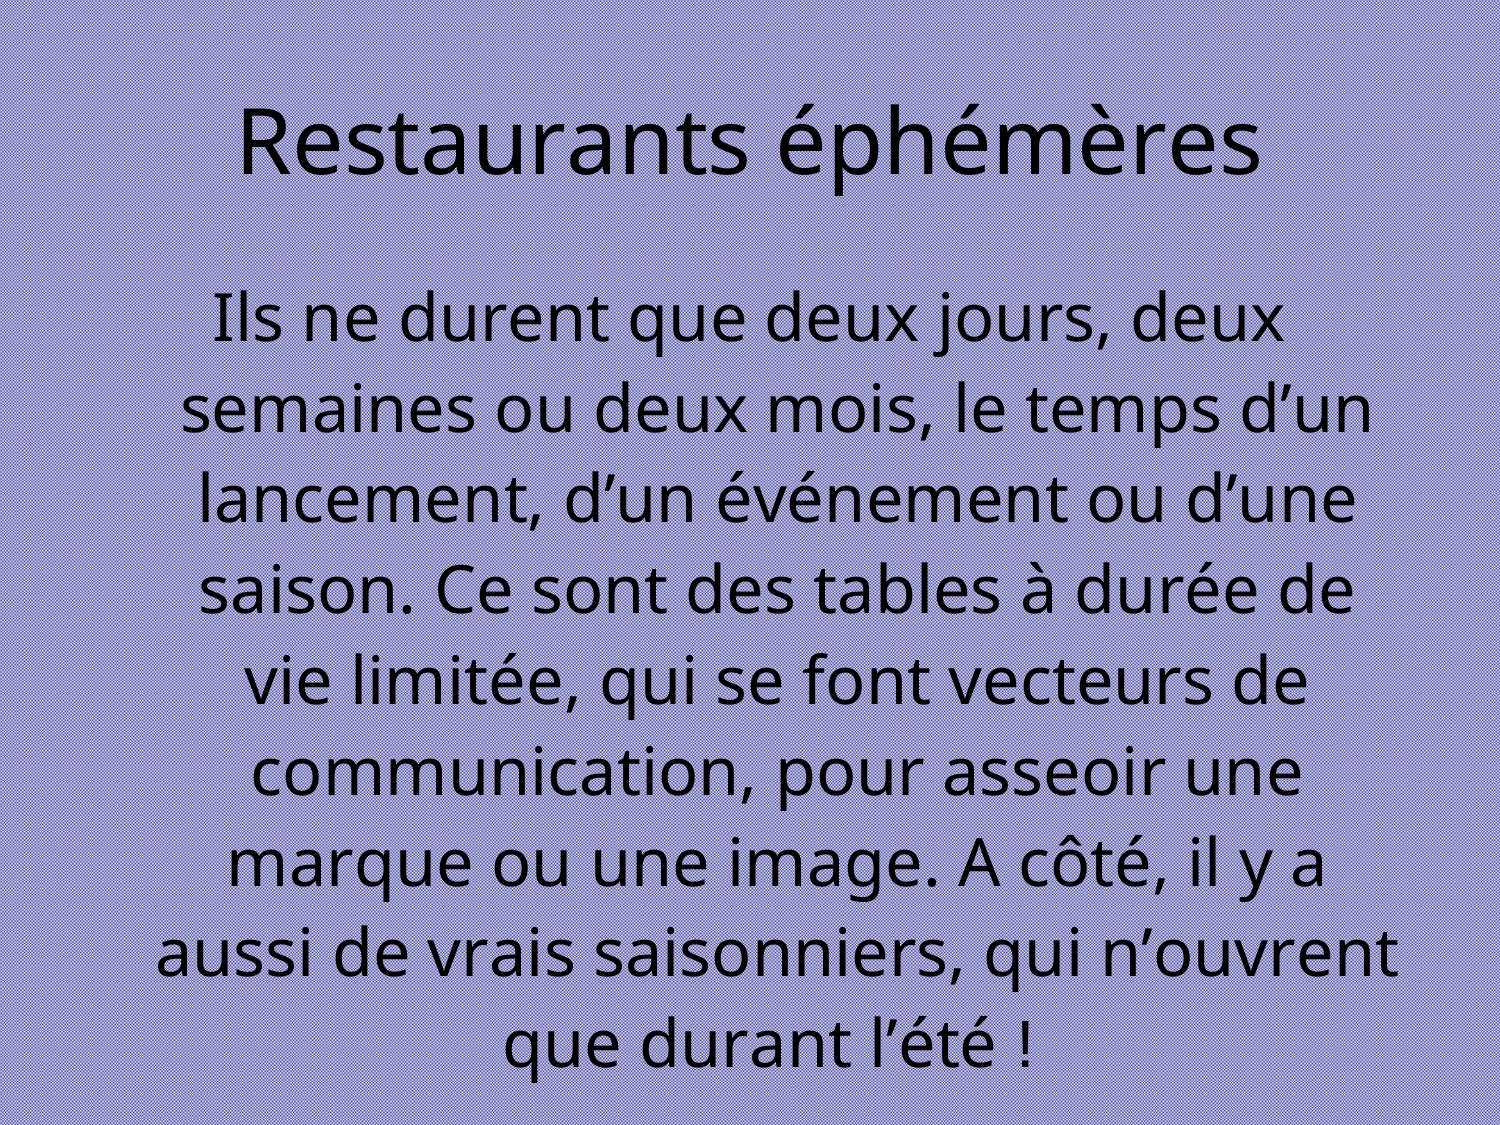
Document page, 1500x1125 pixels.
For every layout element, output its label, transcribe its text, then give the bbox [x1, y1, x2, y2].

list Ils ne durent que deux jours, deux semaines ou deux mois, le temps d’un lancement, d’un événement ou d’une saison. Ce sont des tables à durée de vie limitée, qui se font vecteurs de communication, pour asseoir une marque ou une image. A côté, il y a aussi de vrais saisonniers, qui n’ouvrent que durant l’été ! [75, 262, 1426, 1006]
title Restaurants éphémères [75, 45, 1426, 233]
picture [0, 0, 1500, 1125]
